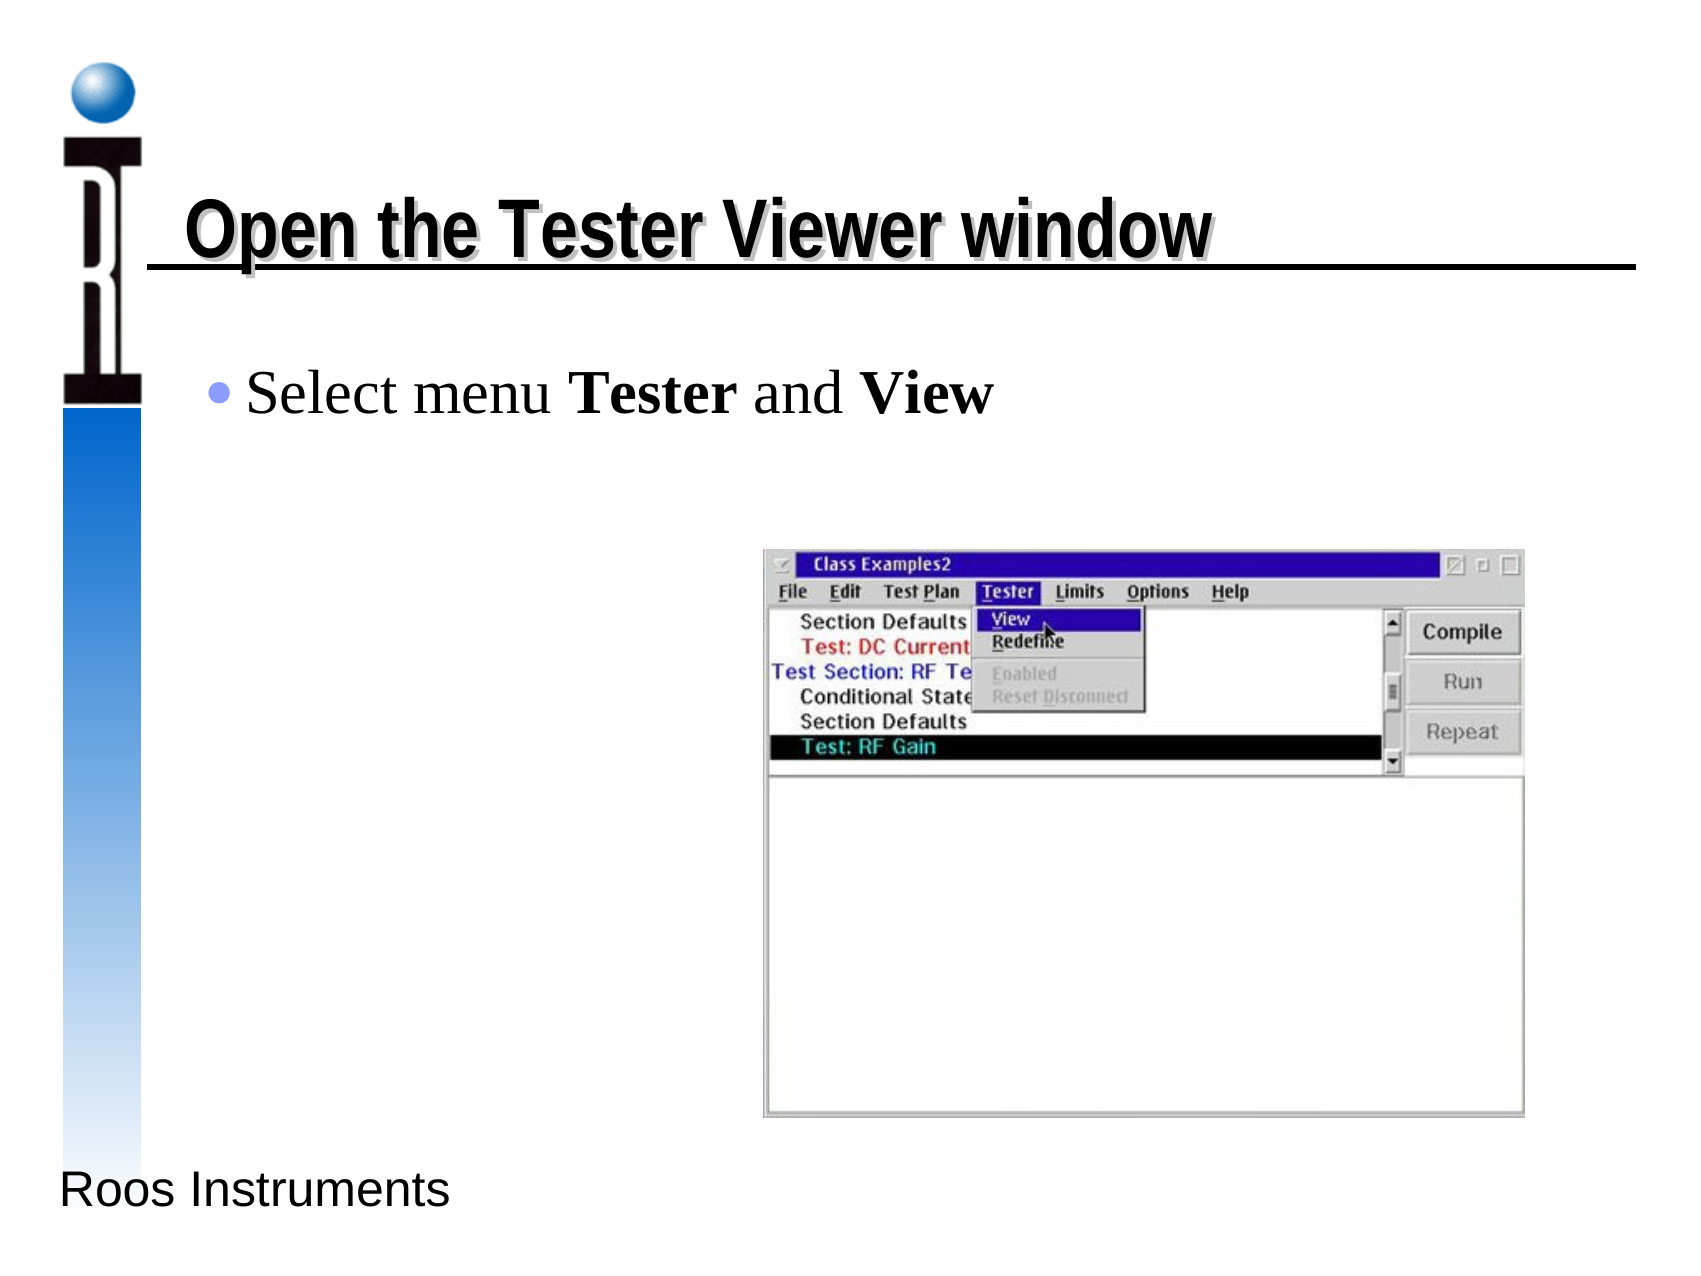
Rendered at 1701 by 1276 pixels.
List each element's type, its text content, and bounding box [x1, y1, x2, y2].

text_box Open the Tester Viewer window [184, 92, 1539, 274]
text_box Select menu Tester and View [192, 358, 1550, 445]
picture [59, 58, 147, 411]
picture [763, 549, 1525, 1118]
